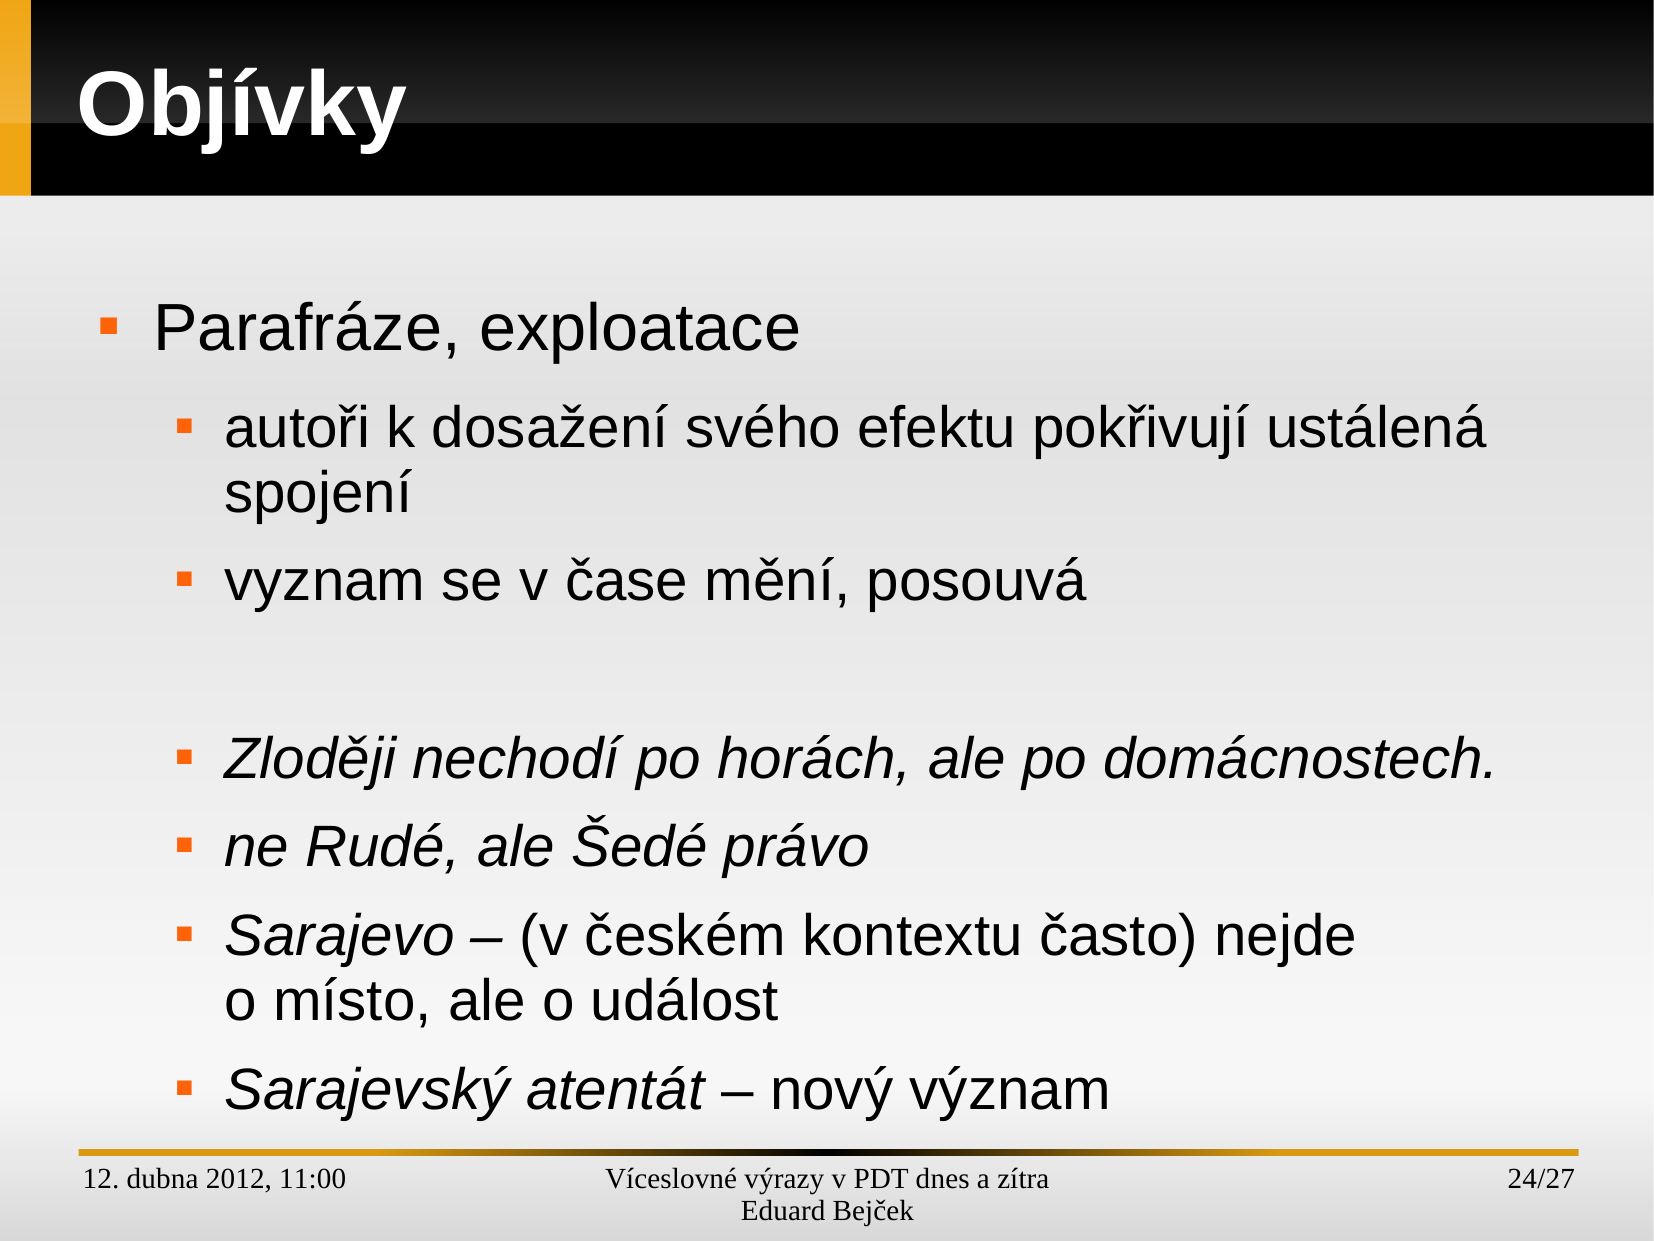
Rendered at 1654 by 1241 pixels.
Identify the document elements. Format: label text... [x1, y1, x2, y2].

list Parafráze, exploatace autoři k dosažení svého efektu pokřivují ustálená spojení vyznam se v čase mění, posouvá Zloději nechodí po horách, ale po domácnostech. ne Rudé, ale Šedé právo Sarajevo – (v českém kontextu často) nejde o místo, ale o událost Sarajevský atentát – nový význam [82, 290, 1571, 1122]
title Objívky [76, 7, 1565, 200]
picture [0, 0, 1654, 1241]
